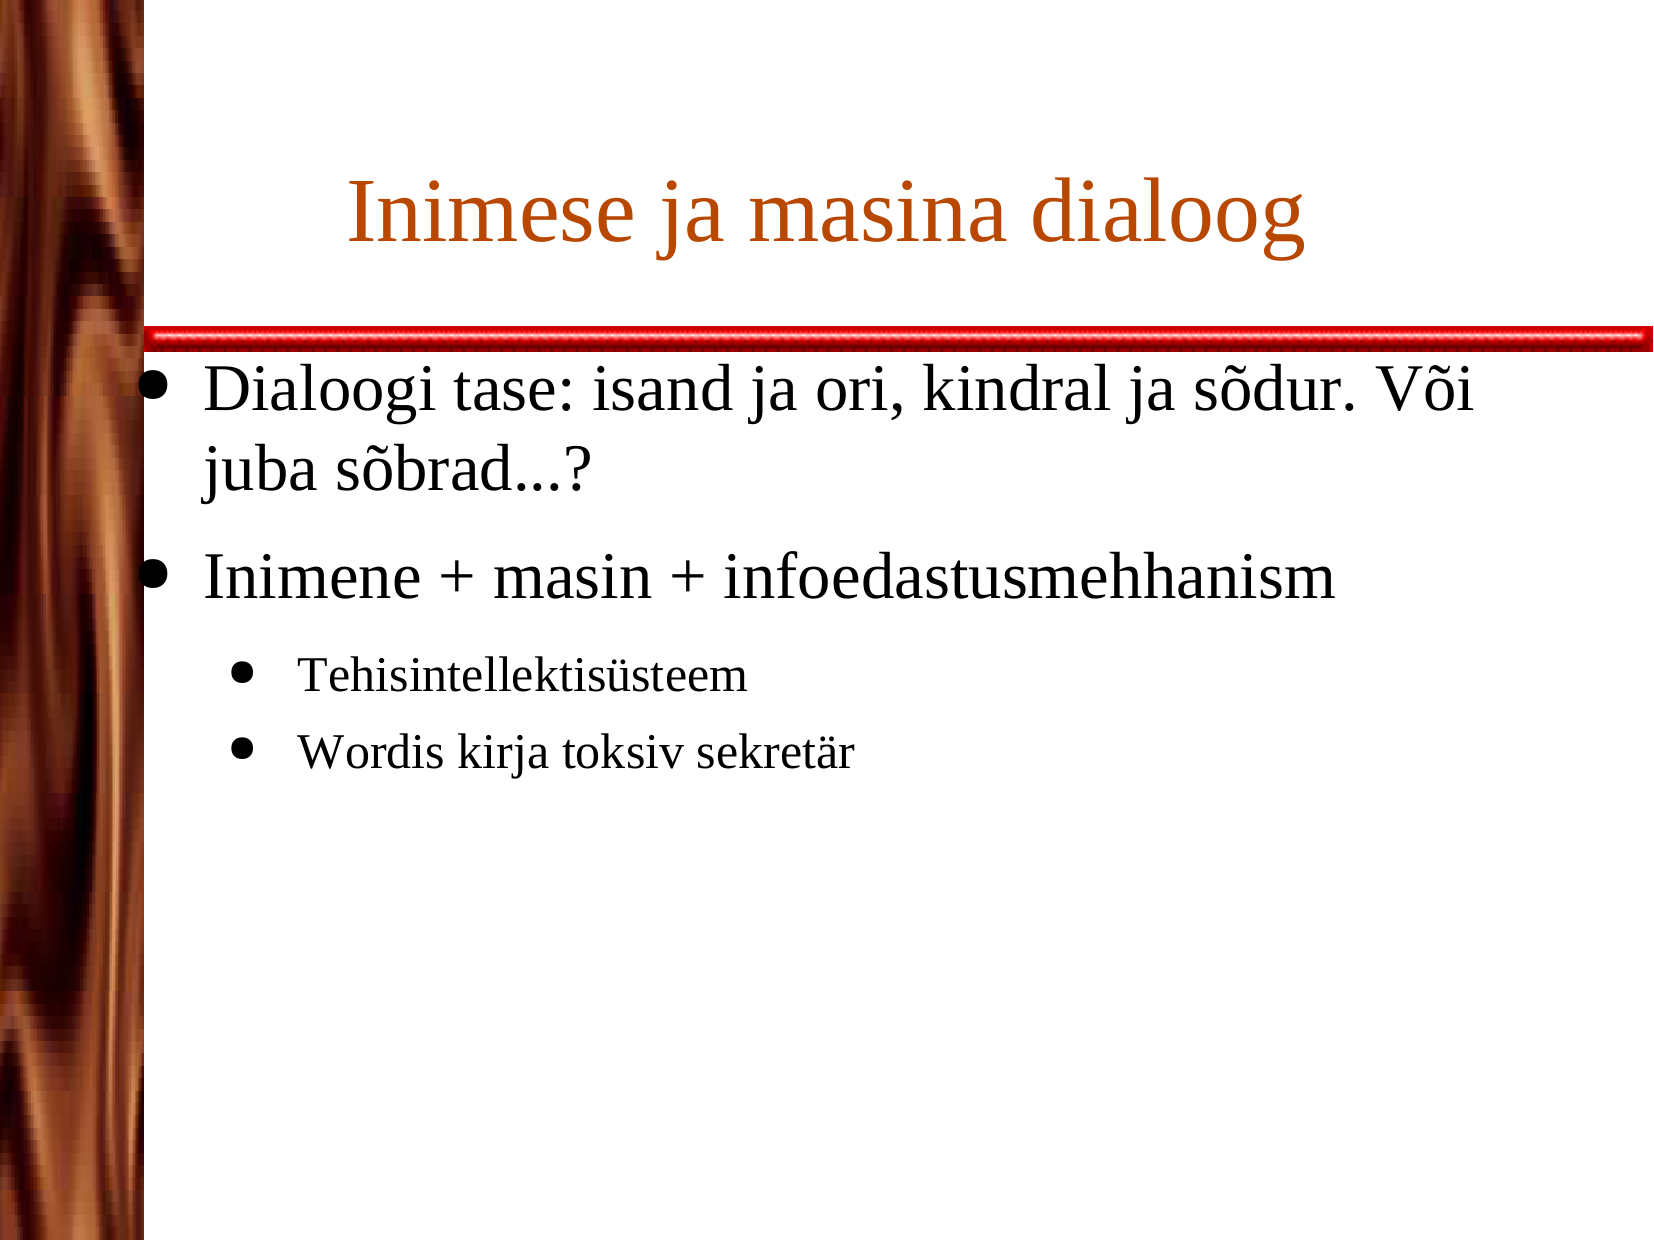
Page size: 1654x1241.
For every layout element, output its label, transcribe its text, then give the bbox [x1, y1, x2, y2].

picture [0, 0, 1653, 1240]
list Dialoogi tase: isand ja ori, kindral ja sõdur. Või juba sõbrad...? Inimene + masin + infoedastusmehhanism Tehisintellektisüsteem Wordis kirja toksiv sekretär [121, 344, 1533, 1126]
title Inimese ja masina dialoog [121, 102, 1533, 310]
